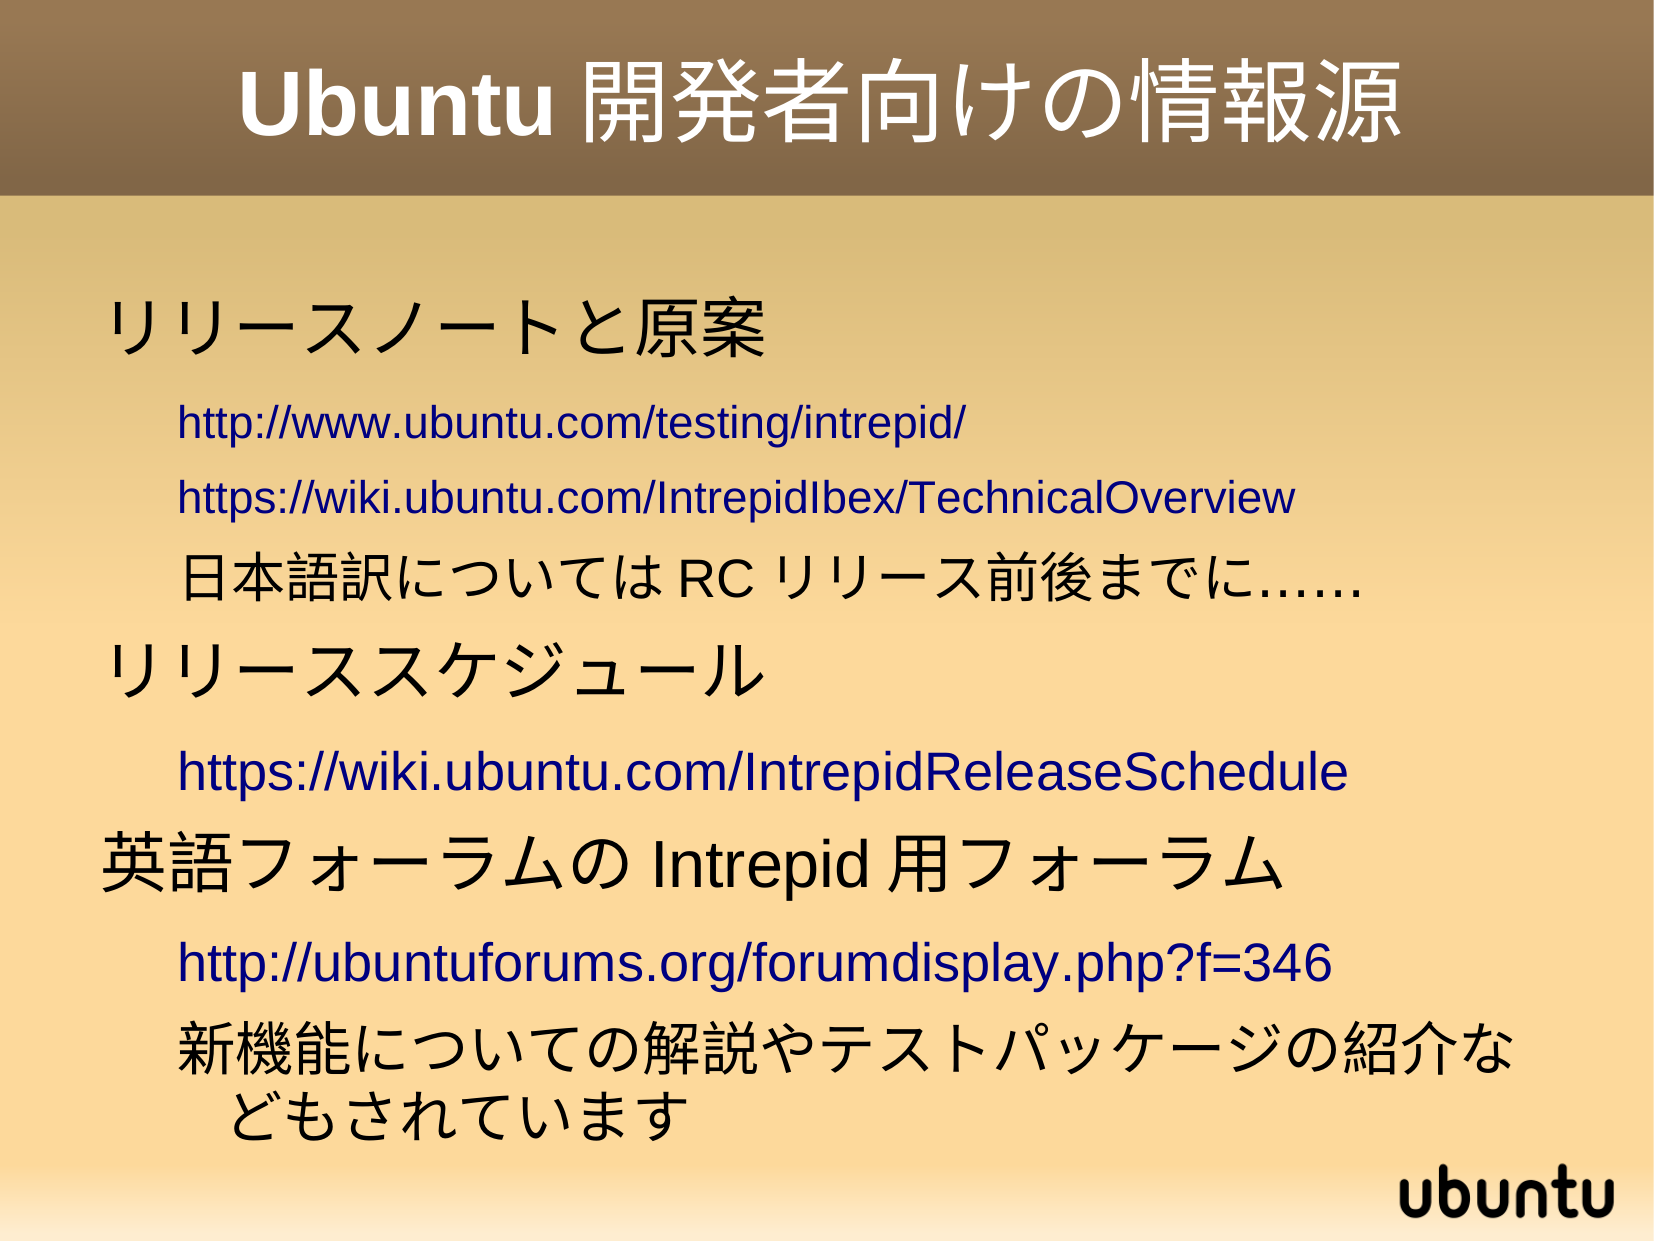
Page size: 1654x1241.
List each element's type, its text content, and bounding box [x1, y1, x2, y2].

title Ubuntu開発者向けの情報源 [76, 7, 1565, 200]
picture [0, 0, 1654, 1241]
list リリースノートと原案 http://www.ubuntu.com/testing/intrepid/ https://wiki.ubuntu.com/IntrepidIbex/TechnicalOverview 日本語訳についてはRCリリース前後までに…… リリーススケジュール https://wiki.ubuntu.com/IntrepidReleaseSchedule 英語フォーラムのIntrepid用フォーラム http://ubuntuforums.org/forumdisplay.php?f=346 新機能についての解説やテストパッケージの紹介などもされています [82, 290, 1571, 1202]
